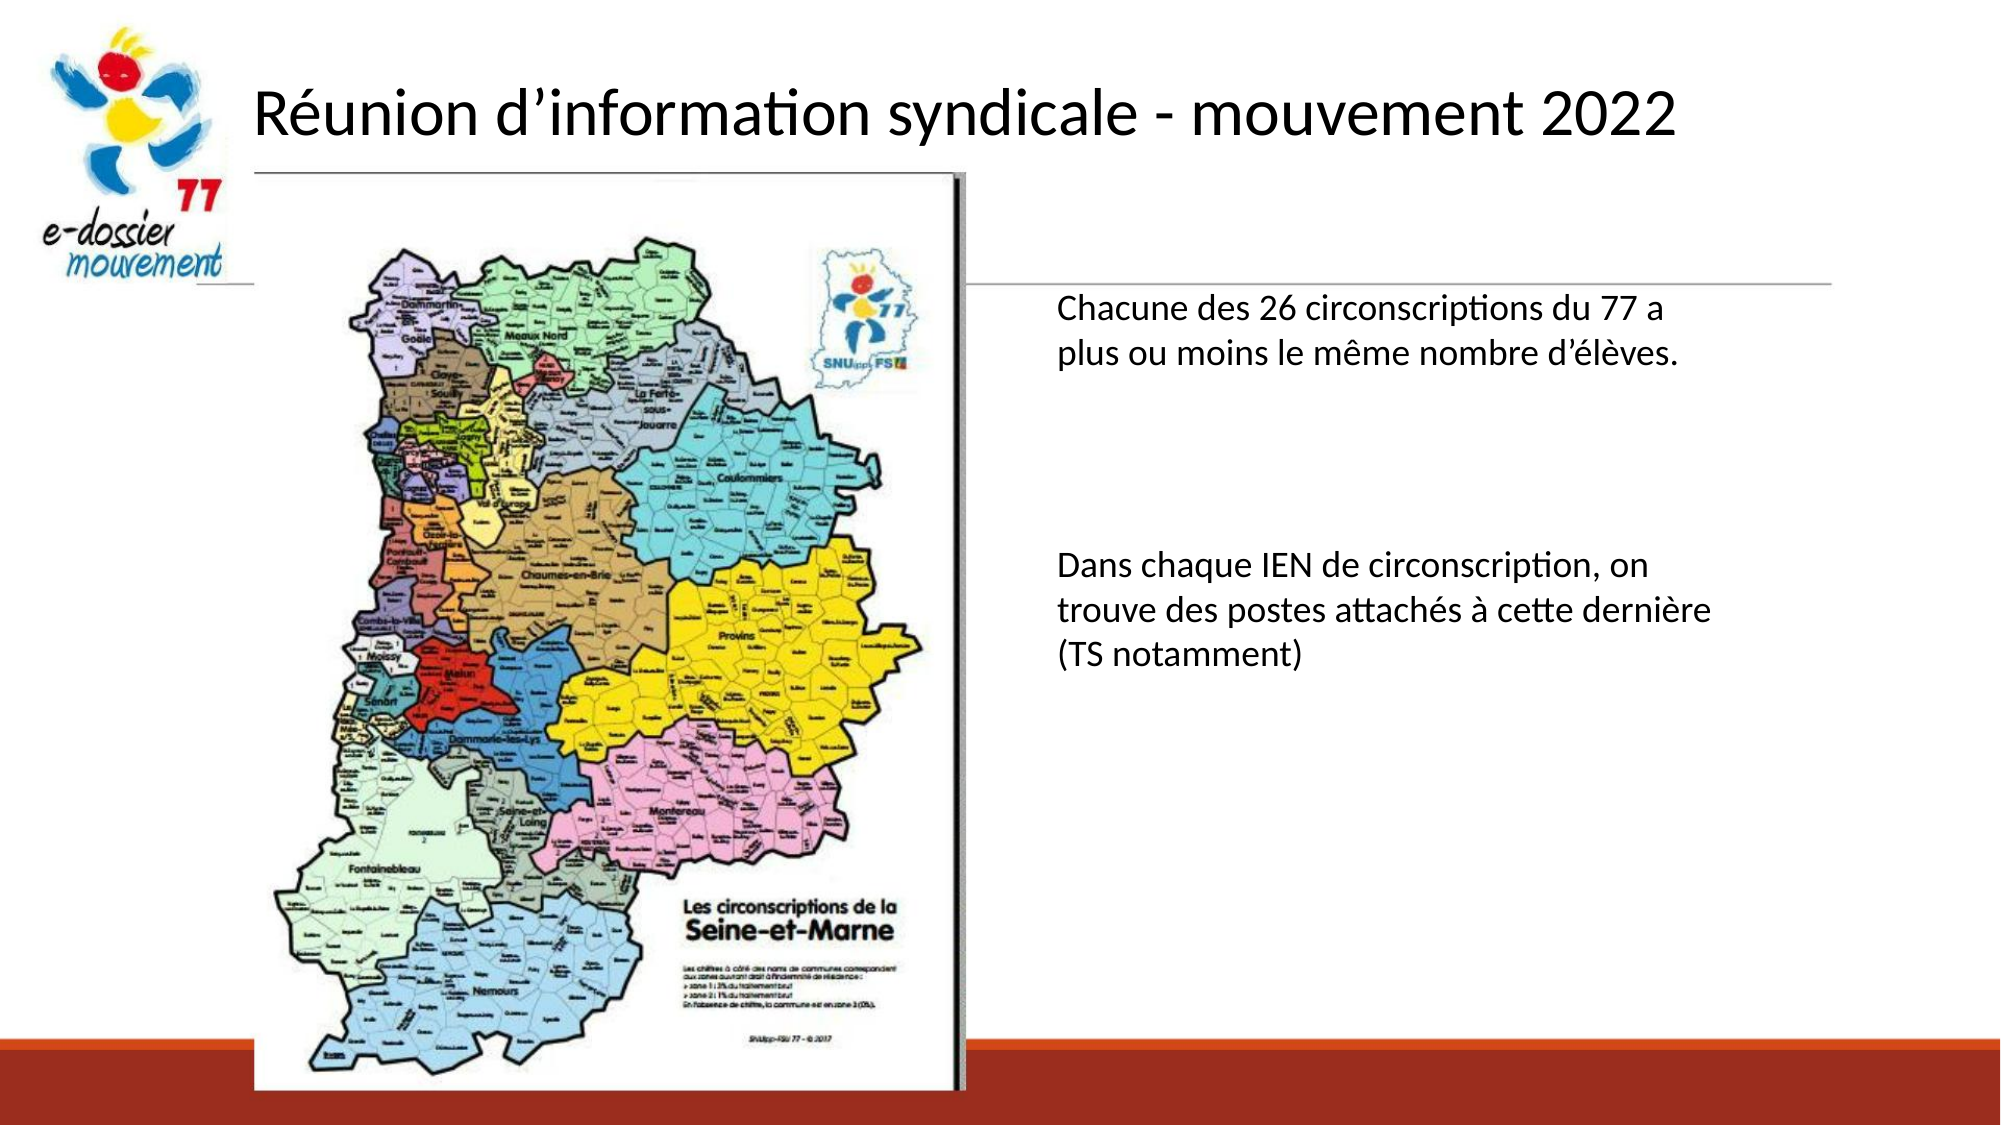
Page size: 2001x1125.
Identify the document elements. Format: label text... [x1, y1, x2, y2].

text_box Dans chaque IEN de circonscription, on trouve des postes attachés à cette dernière (TS notamment) [1057, 540, 1741, 677]
text_box [0, 0, 2000, 1125]
text_box Chacune des 26 circonscriptions du 77 a plus ou moins le même nombre d’élèves. [1057, 283, 1715, 376]
text_box Réunion d’information syndicale - mouvement 2022 [253, 70, 1944, 153]
